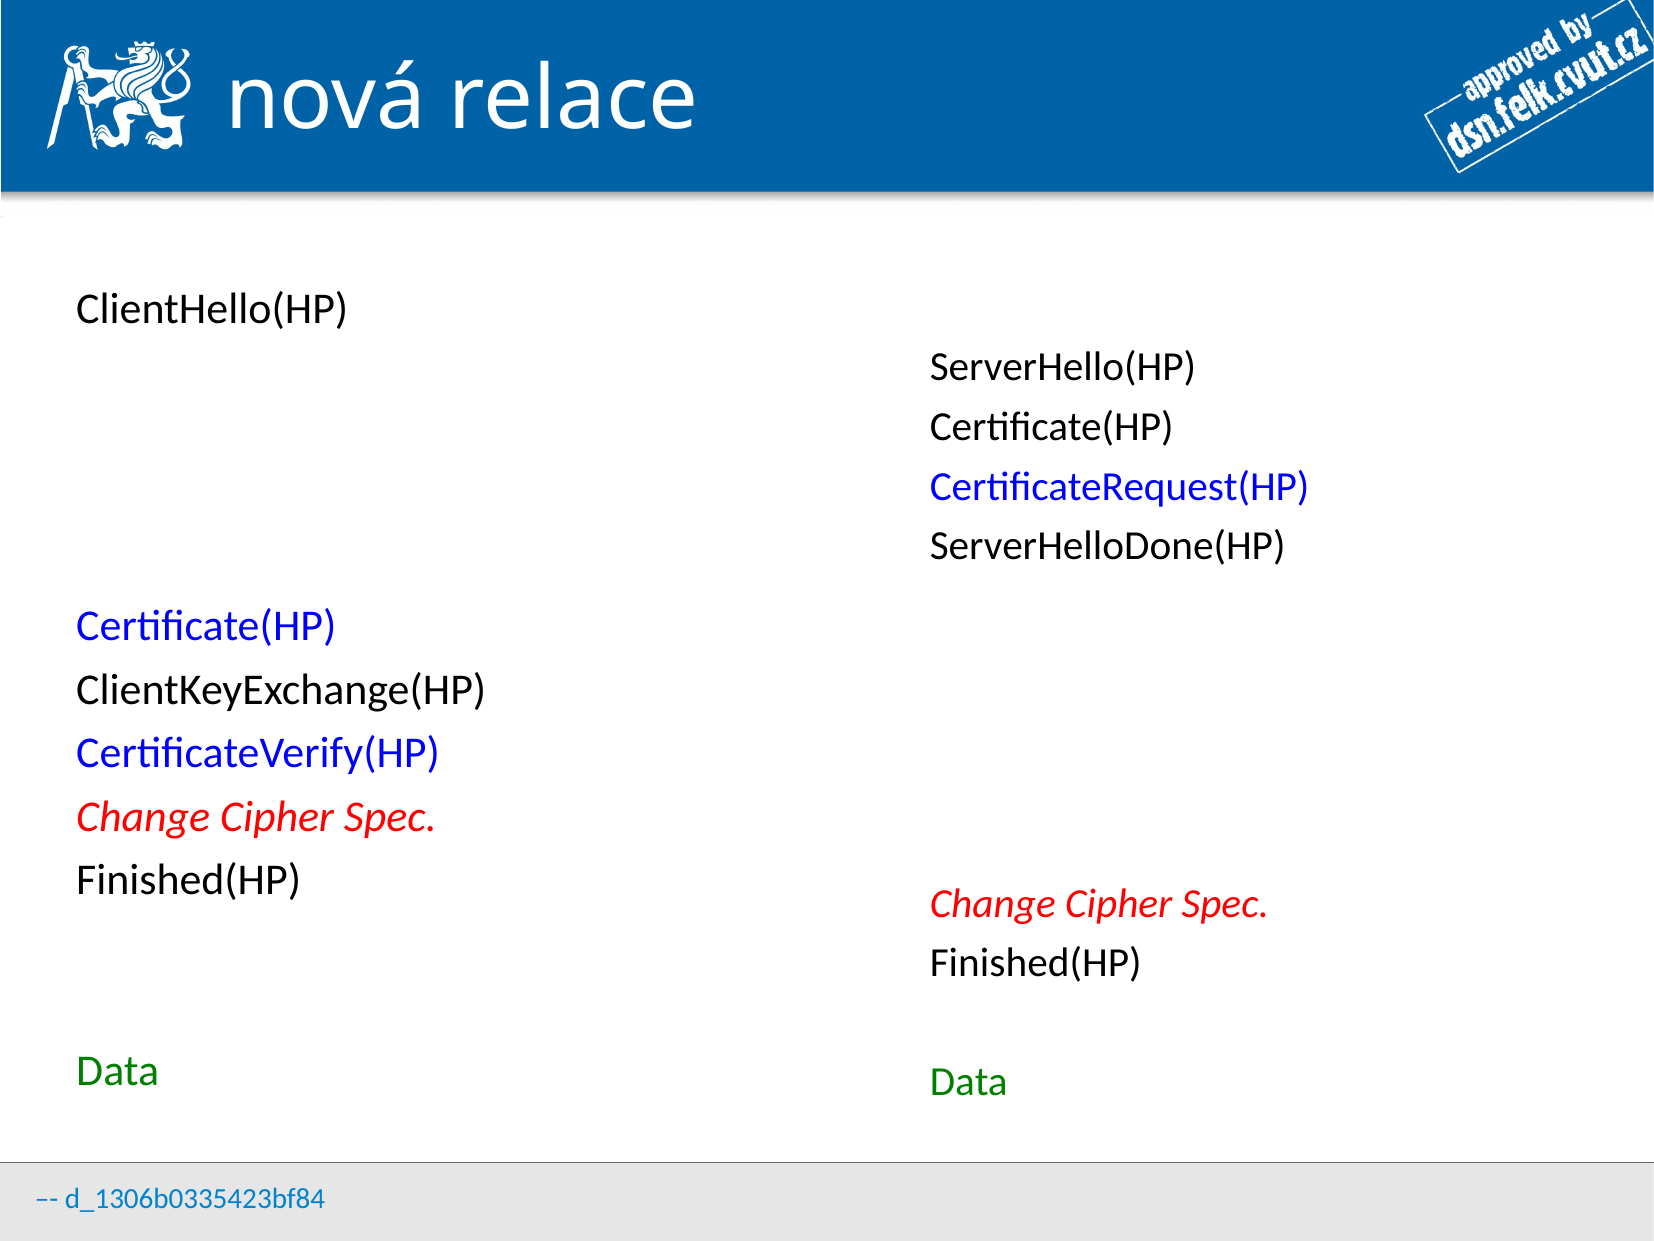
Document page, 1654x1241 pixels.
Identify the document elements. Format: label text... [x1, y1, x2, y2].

list ServerHello(HP) Certificate(HP) CertificateRequest(HP) ServerHelloDone(HP) Change Cipher Spec. Finished(HP) Data [885, 290, 1625, 1109]
title nová relace [225, 0, 1426, 188]
list ClientHello(HP) Certificate(HP) ClientKeyExchange(HP) CertificateVerify(HP) Change Cipher Spec. Finished(HP) Data [29, 290, 827, 1109]
picture [1, 0, 1654, 217]
